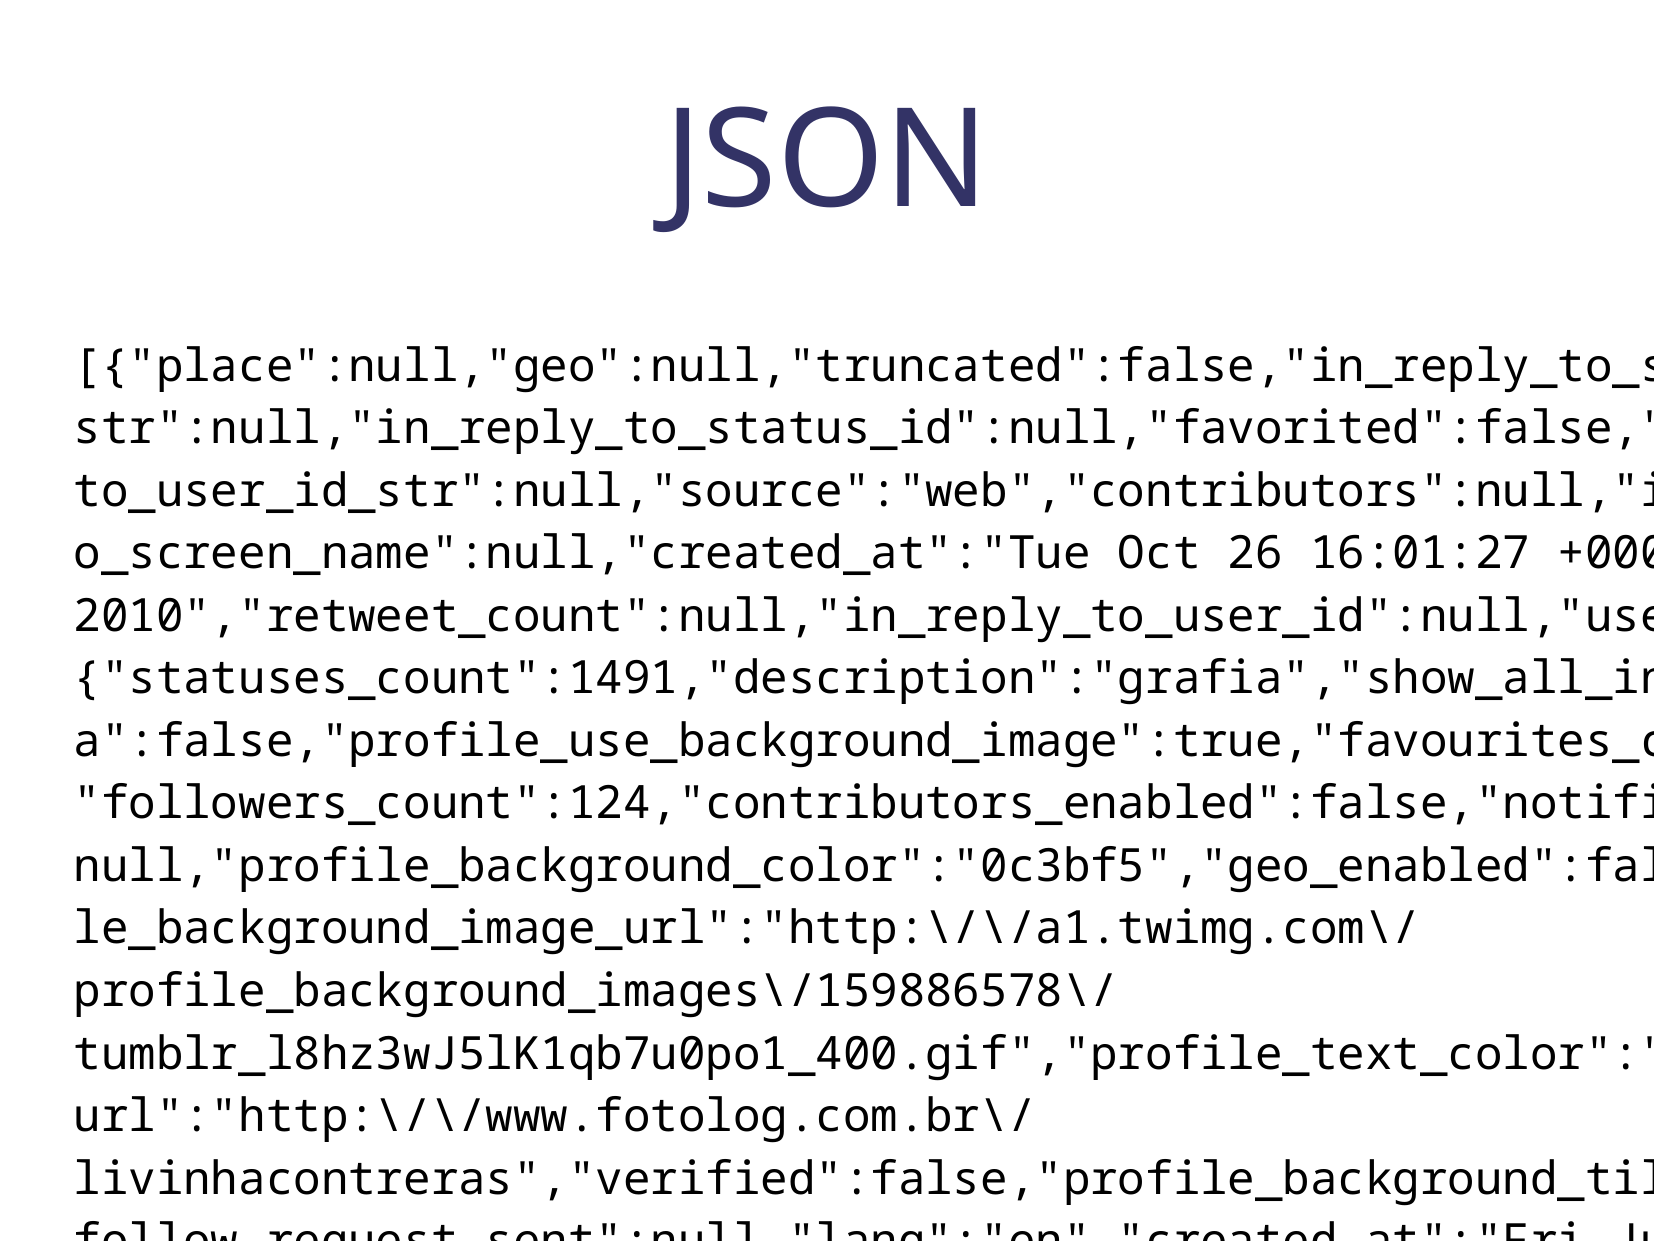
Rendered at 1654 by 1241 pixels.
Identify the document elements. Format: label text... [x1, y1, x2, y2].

title JSON [82, 56, 1571, 250]
text_box [{"place":null,"geo":null,"truncated":false,"in_reply_to_status_id_str":null,"in_reply_to_status_id":null,"favorited":false,"in_reply_to_user_id_str":null,"source":"web","contributors":null,"in_reply_to_screen_name":null,"created_at":"Tue Oct 26 16:01:27 +0000 2010","retweet_count":null,"in_reply_to_user_id":null,"user":{"statuses_count":1491,"description":"grafia","show_all_inline_media":false,"profile_use_background_image":true,"favourites_count":57,"followers_count":124,"contributors_enabled":false,"notifications":null,"profile_background_color":"0c3bf5","geo_enabled":false,"profile_background_image_url":"http:\/\/a1.twimg.com\/profile_background_images\/159886578\/tumblr_l8hz3wJ5lK1qb7u0po1_400.gif","profile_text_color":"eb1725","url":"http:\/\/www.fotolog.com.br\/livinhacontreras","verified":false,"profile_background_tile":true,"follow_request_sent":null,"lang":"en","created_at":"Fri Jun 26 03:54:16 +0000 2009","profile_link_color":"0fc3ff","location":"Brasil","protected":false,"profile_image_url":"http:\/\/a0.twimg.com\/profile_images\/1143256104\/P1060283_-_C_pia_normal.JPG", [59, 324, 1654, 1198]
